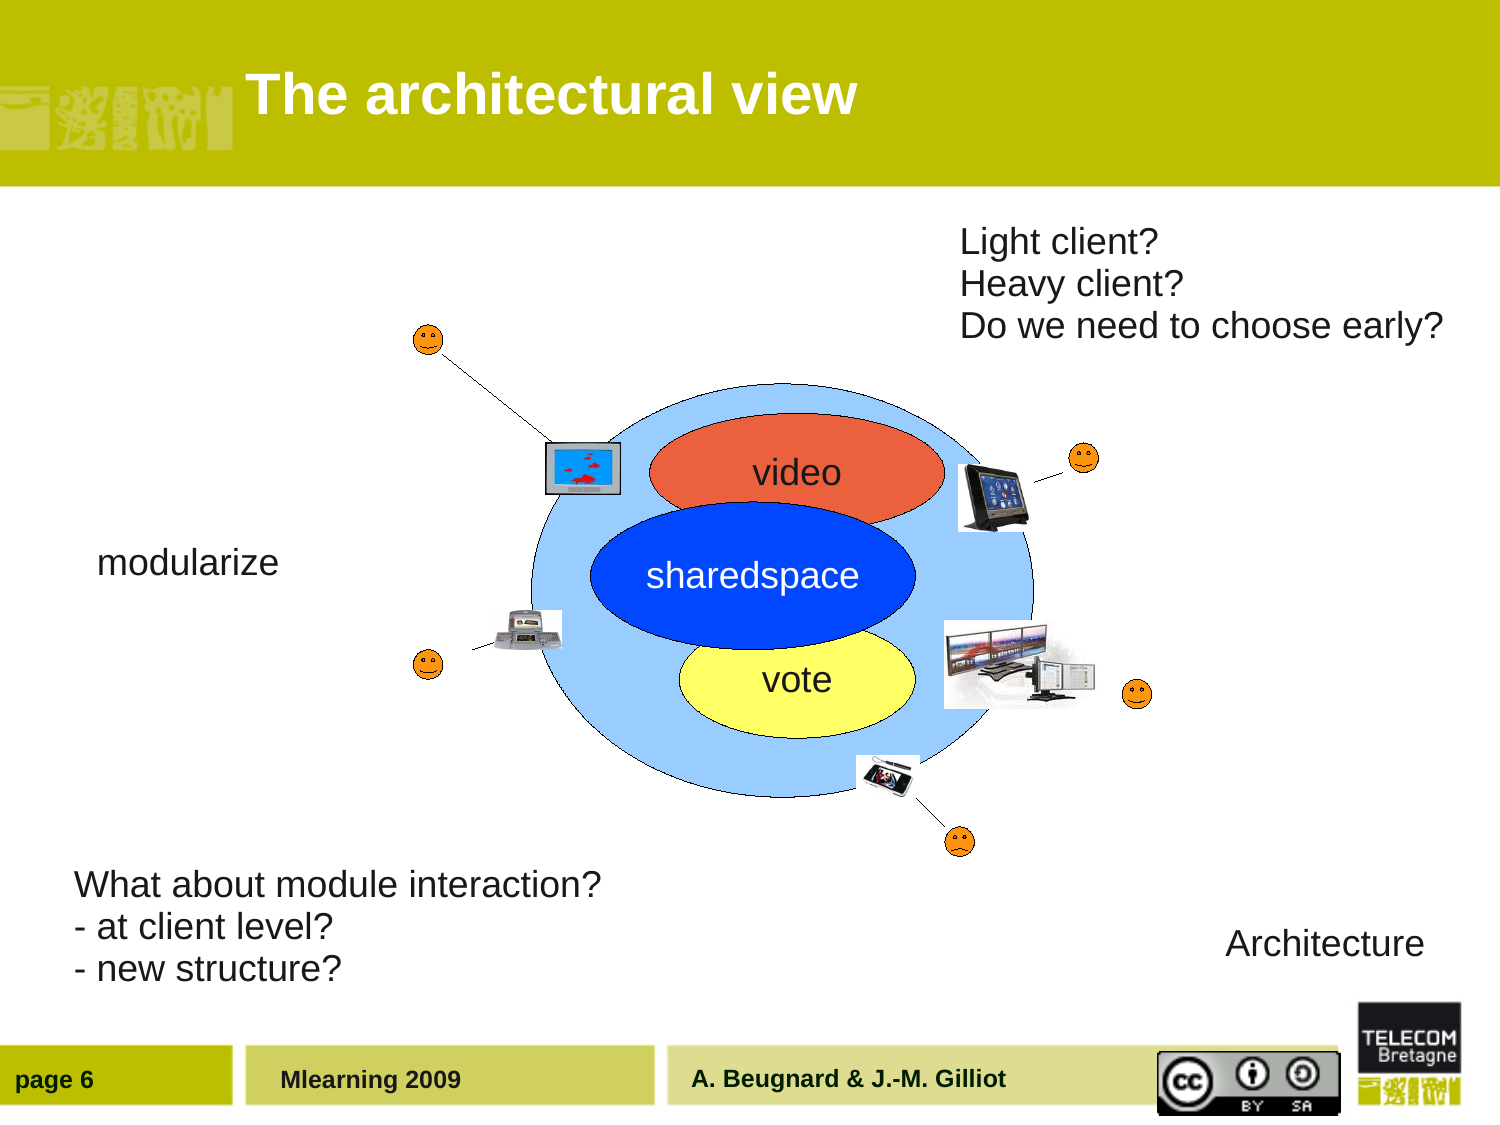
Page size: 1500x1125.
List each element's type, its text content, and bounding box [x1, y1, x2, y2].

text_box [1122, 679, 1152, 709]
text_box Light client? Heavy client? Do we need to choose early? [944, 213, 1458, 355]
text_box vote [679, 630, 916, 739]
text_box video [649, 413, 945, 524]
text_box Architecture [1210, 915, 1441, 973]
picture [0, 0, 1500, 1125]
text_box The System [531, 383, 1034, 798]
title The architectural view [245, 23, 1459, 166]
text_box [413, 324, 443, 355]
text_box sharedspace [590, 501, 916, 650]
text_box modularize [82, 533, 295, 591]
text_box [413, 649, 443, 680]
text_box [944, 826, 975, 857]
text_box What about module interaction? - at client level? - new structure? [59, 856, 628, 998]
text_box [1068, 442, 1099, 473]
